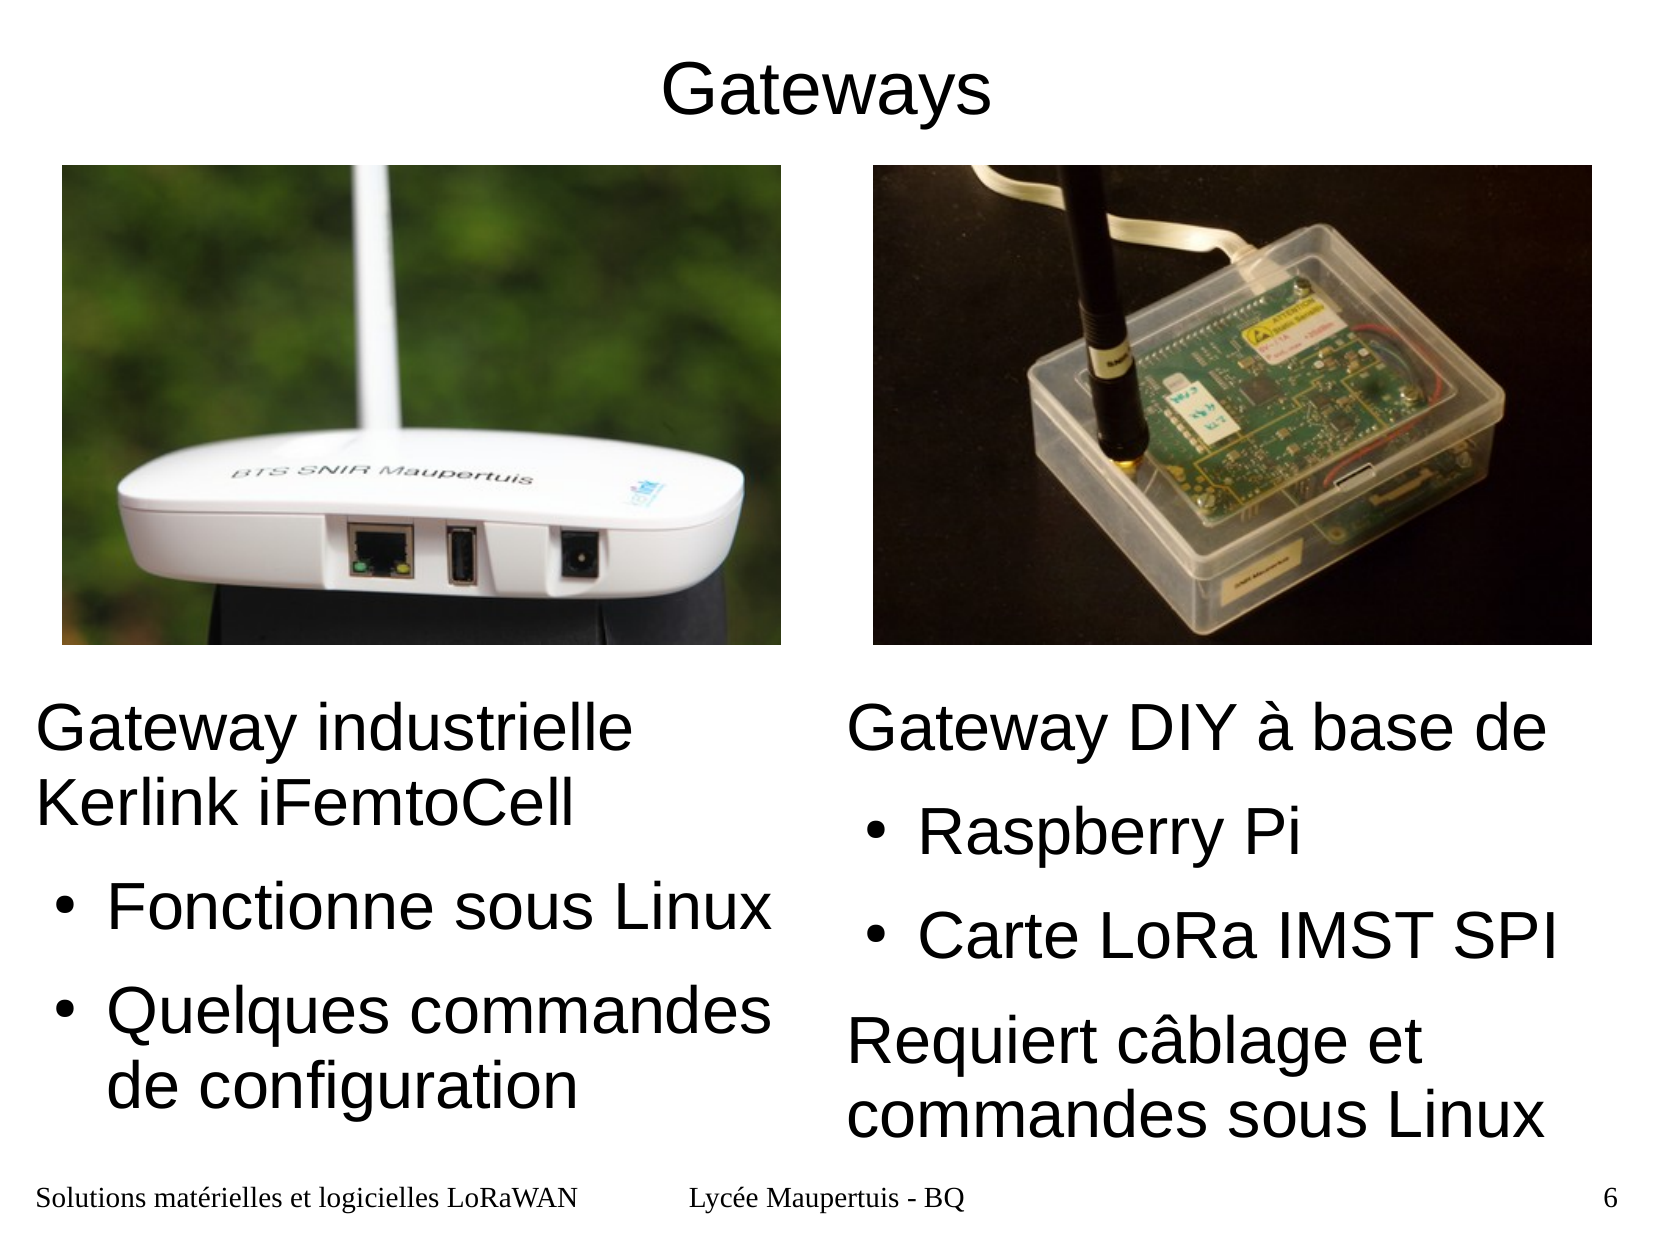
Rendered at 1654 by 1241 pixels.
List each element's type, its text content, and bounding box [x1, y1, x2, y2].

list Gateway industrielle Kerlink iFemtoCell Fonctionne sous Linux Quelques commandes de configuration [35, 689, 808, 1169]
title Gateways [35, 35, 1619, 142]
list Gateway DIY à base de Raspberry Pi Carte LoRa IMST SPI Requiert câblage et commandes sous Linux [846, 689, 1619, 1169]
picture [62, 165, 781, 645]
picture [873, 165, 1592, 645]
